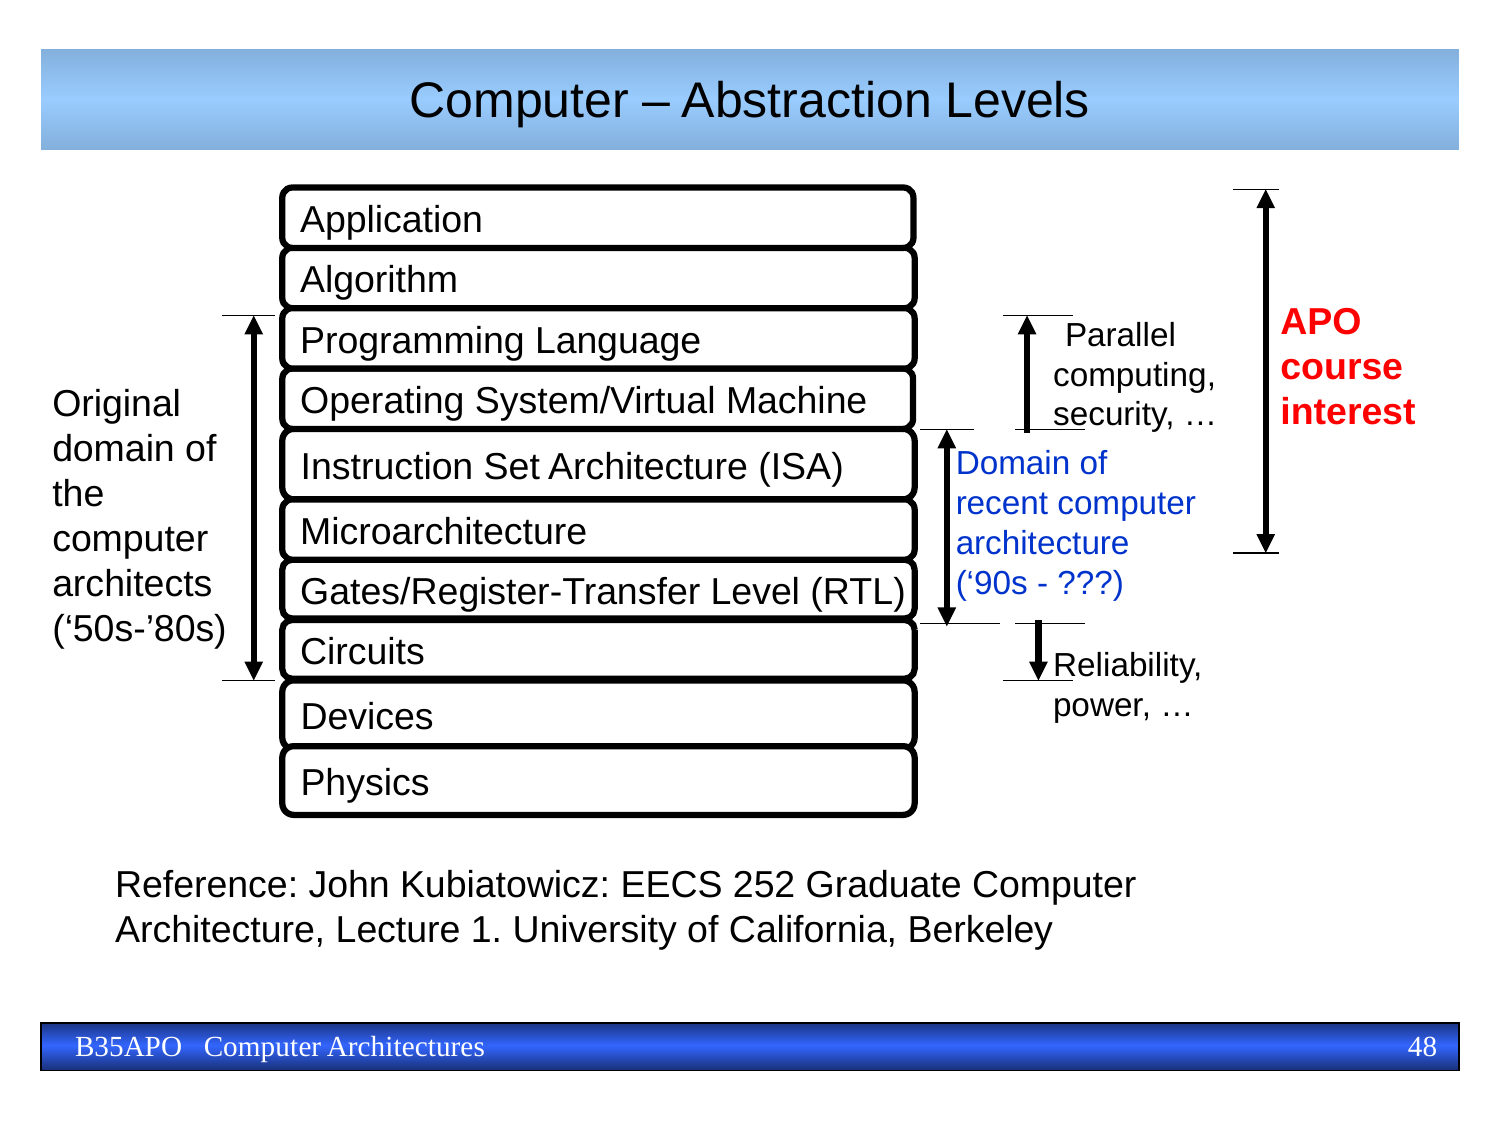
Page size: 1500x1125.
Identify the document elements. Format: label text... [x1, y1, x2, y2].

text_box Operating System/Virtual Machine [282, 369, 914, 429]
text_box Domain of recent computer architecture (‘90s - ???) [941, 433, 1221, 610]
text_box Devices [282, 680, 915, 747]
text_box Physics [282, 746, 915, 815]
text_box APO course interest [1265, 289, 1463, 440]
text_box Parallel computing, security, … [1038, 305, 1256, 441]
text_box Gates/Register-Transfer Level (RTL) [282, 560, 915, 619]
text_box Original domain of the computer architects (‘50s-’80s) [37, 371, 242, 657]
text_box Microarchitecture [282, 499, 915, 560]
text_box Reliability, power, … [1038, 635, 1256, 731]
text_box Instruction Set Architecture (ISA) [282, 429, 915, 499]
text_box Application [282, 187, 914, 248]
text_box Algorithm [282, 248, 915, 308]
title Computer – Abstraction Levels [41, 49, 1459, 150]
text_box Reference: John Kubiatowicz: EECS 252 Graduate Computer Architecture, Lecture 1. University of California, Berkeley [100, 852, 1352, 1003]
text_box Circuits [282, 620, 915, 679]
text_box Programming Language [282, 308, 915, 369]
